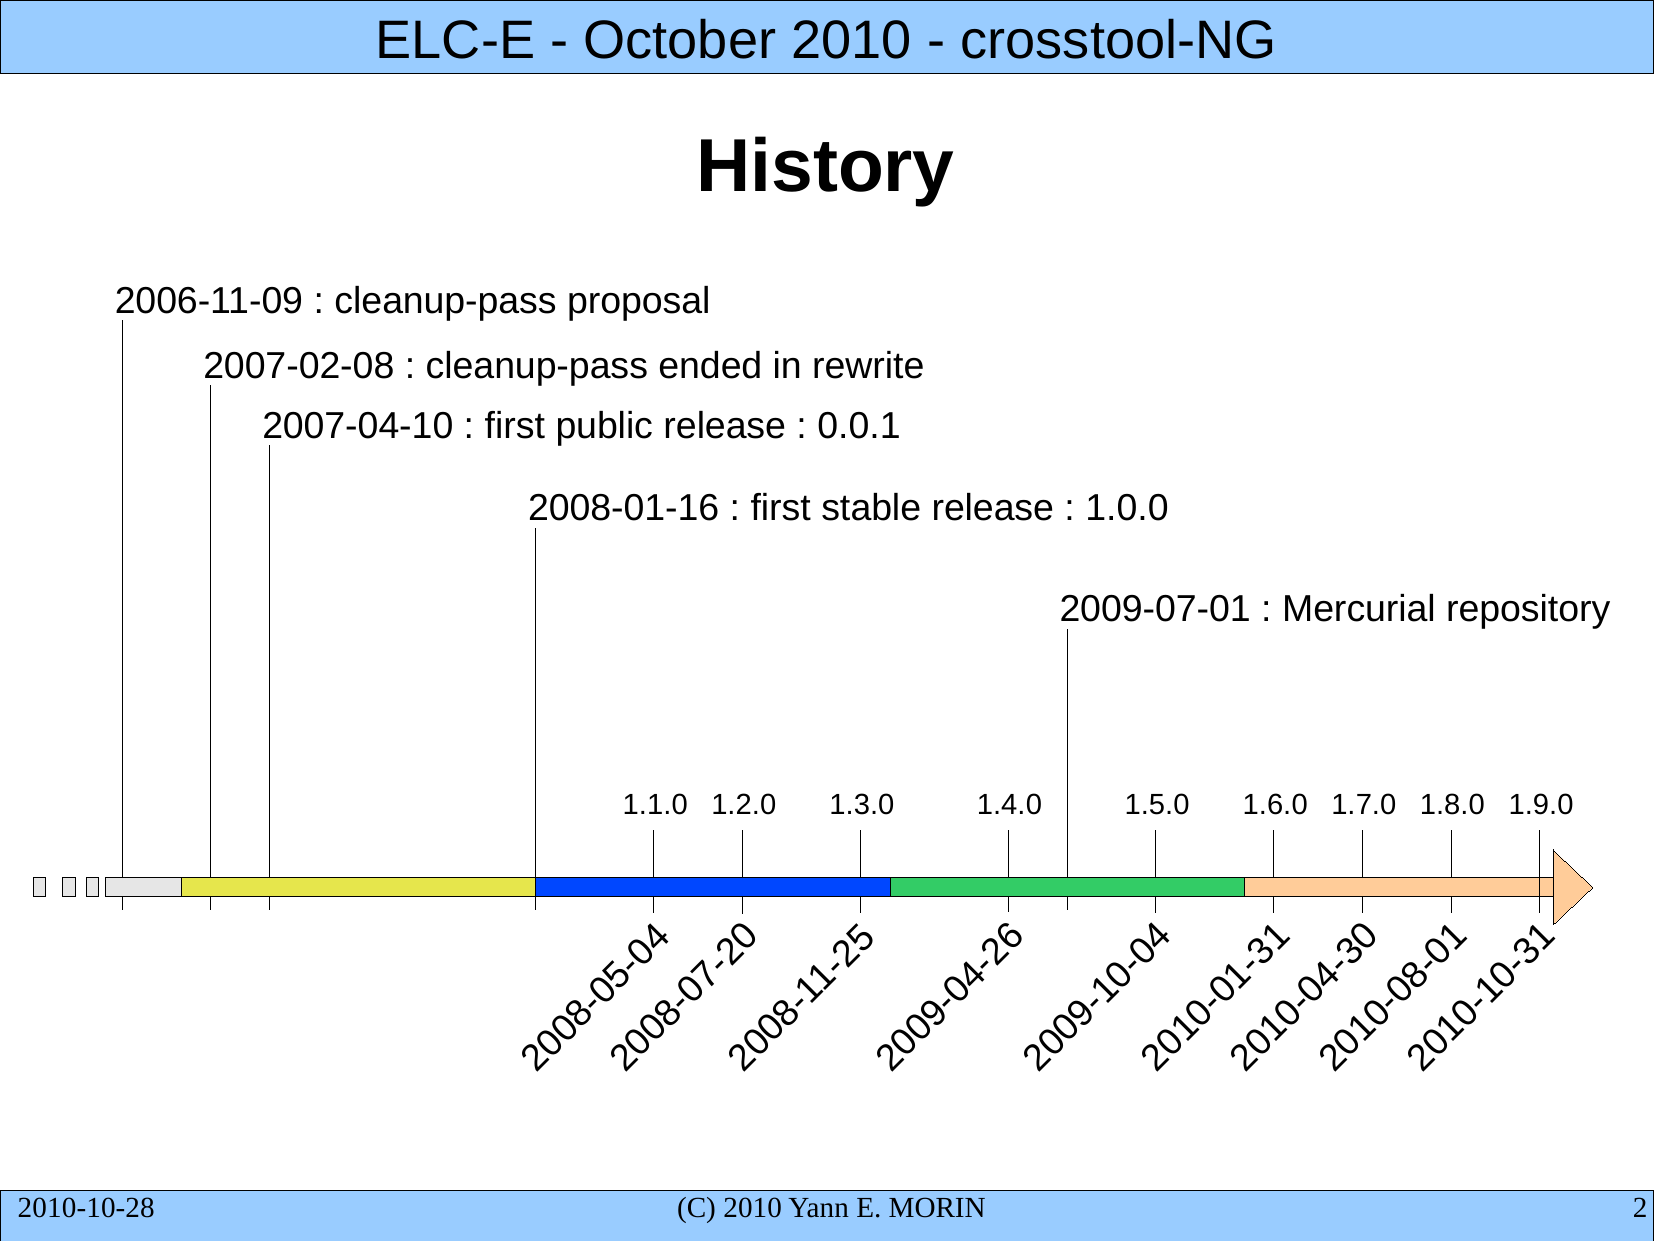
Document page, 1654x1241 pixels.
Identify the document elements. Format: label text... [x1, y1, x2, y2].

text_box [105, 877, 1539, 897]
text_box 1.4.0 [962, 780, 1058, 829]
text_box 2008-01-16 : first stable release : 1.0.0 [513, 479, 1184, 537]
text_box 2010-08-01 [1294, 898, 1491, 1095]
text_box [33, 877, 46, 897]
text_box 2010-04-30 [1205, 898, 1403, 1095]
text_box 2008-07-20 [585, 898, 782, 1095]
text_box 2009-10-04 [999, 898, 1196, 1095]
text_box 2009-07-01 : Mercurial repository [1044, 579, 1625, 637]
text_box 1.6.0 [1227, 780, 1316, 829]
text_box 2007-04-10 : first public release : 0.0.1 [247, 396, 917, 454]
title ELC-E - October 2010 - crosstool-NG [82, 0, 1571, 79]
text_box 1.1.0 [607, 780, 696, 829]
text_box 1.2.0 [696, 780, 792, 829]
text_box [1540, 849, 1593, 919]
text_box 1.7.0 [1316, 780, 1405, 829]
text_box 1.9.0 [1493, 780, 1589, 829]
text_box 2010-10-31 [1383, 898, 1580, 1095]
text_box 2006-11-09 : cleanup-pass proposal [99, 272, 726, 330]
text_box 1.8.0 [1405, 780, 1493, 829]
text_box 2007-02-08 : cleanup-pass ended in rewrite [188, 337, 939, 395]
text_box 2010-01-31 [1117, 898, 1314, 1095]
text_box [86, 877, 99, 897]
text_box [62, 877, 76, 897]
text_box 2008-05-04 [497, 898, 694, 1096]
text_box 1.5.0 [1109, 780, 1205, 829]
text_box 1.3.0 [814, 780, 910, 829]
list History [167, 123, 1467, 222]
text_box 2009-04-26 [851, 898, 1048, 1095]
text_box 2008-11-25 [703, 900, 899, 1095]
